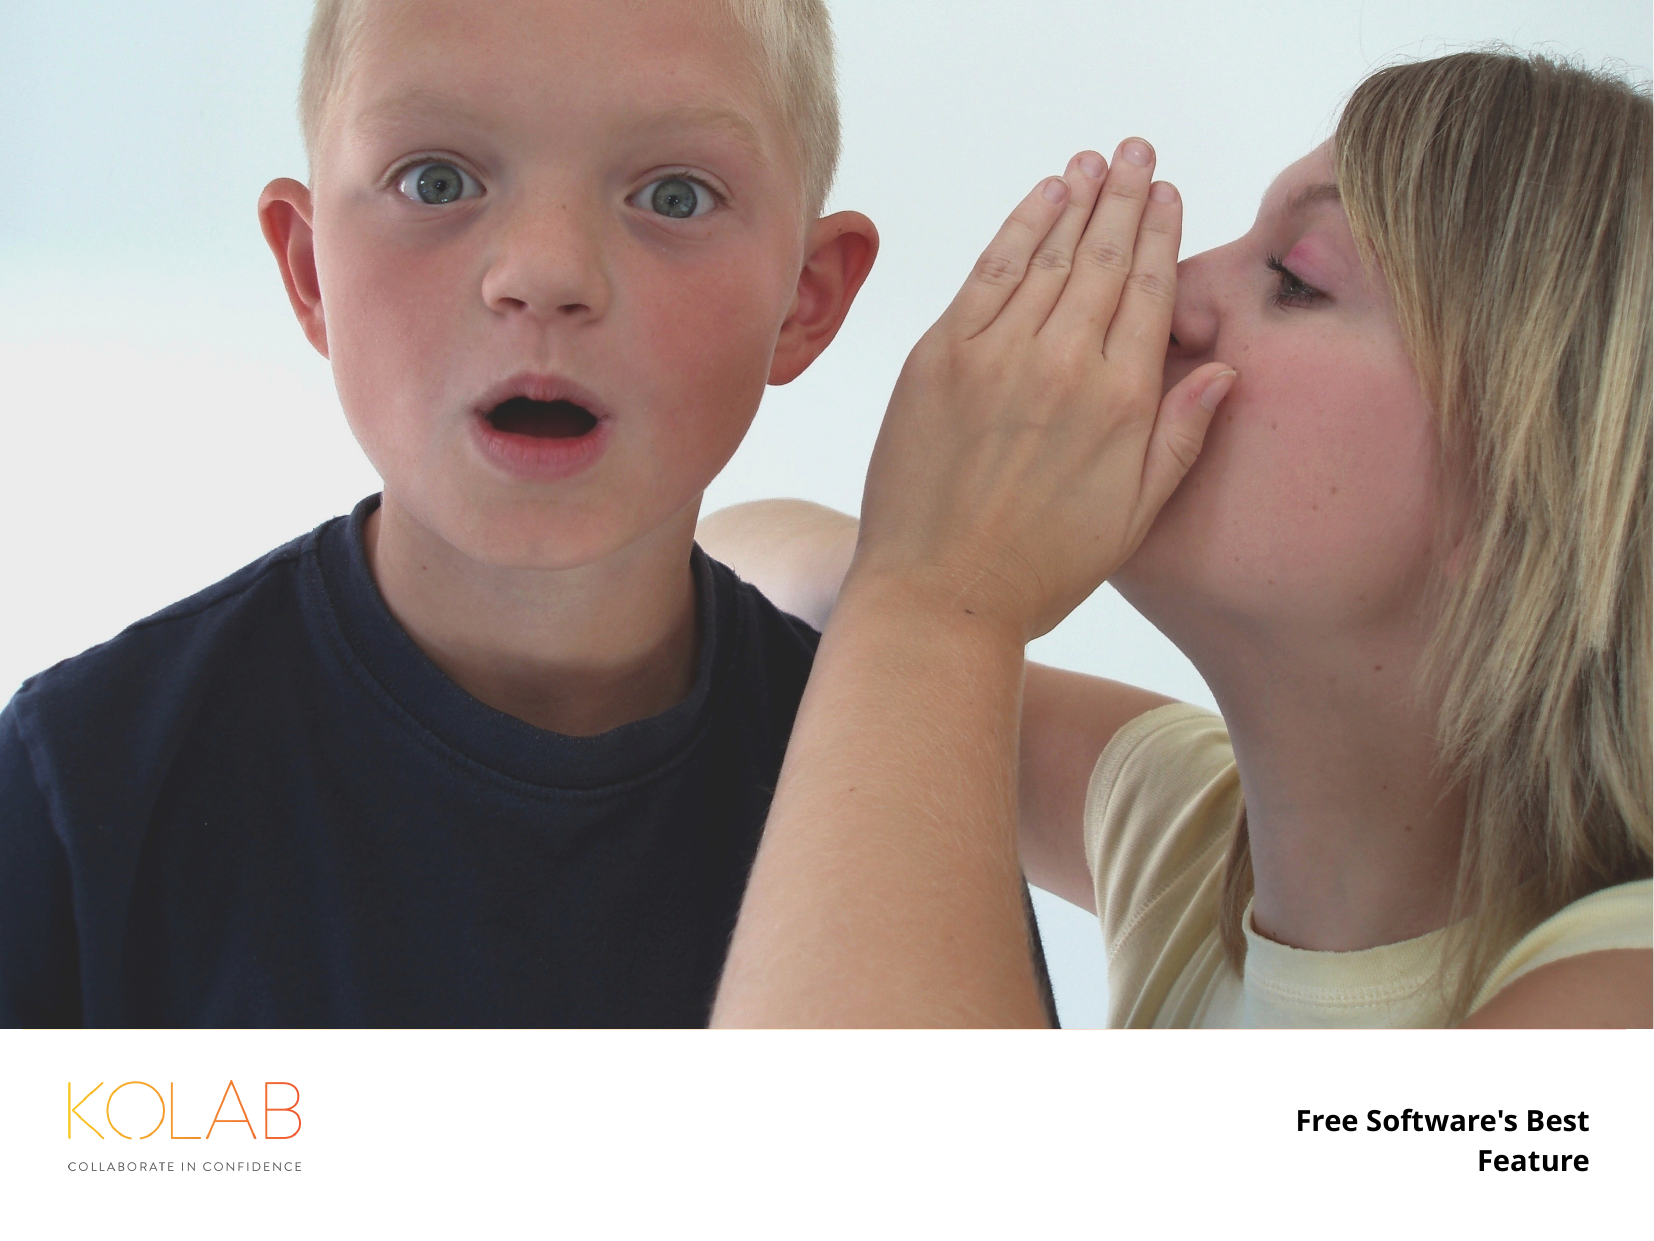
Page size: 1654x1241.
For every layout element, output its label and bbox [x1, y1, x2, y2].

picture [0, 0, 1654, 1030]
picture [68, 1080, 301, 1171]
